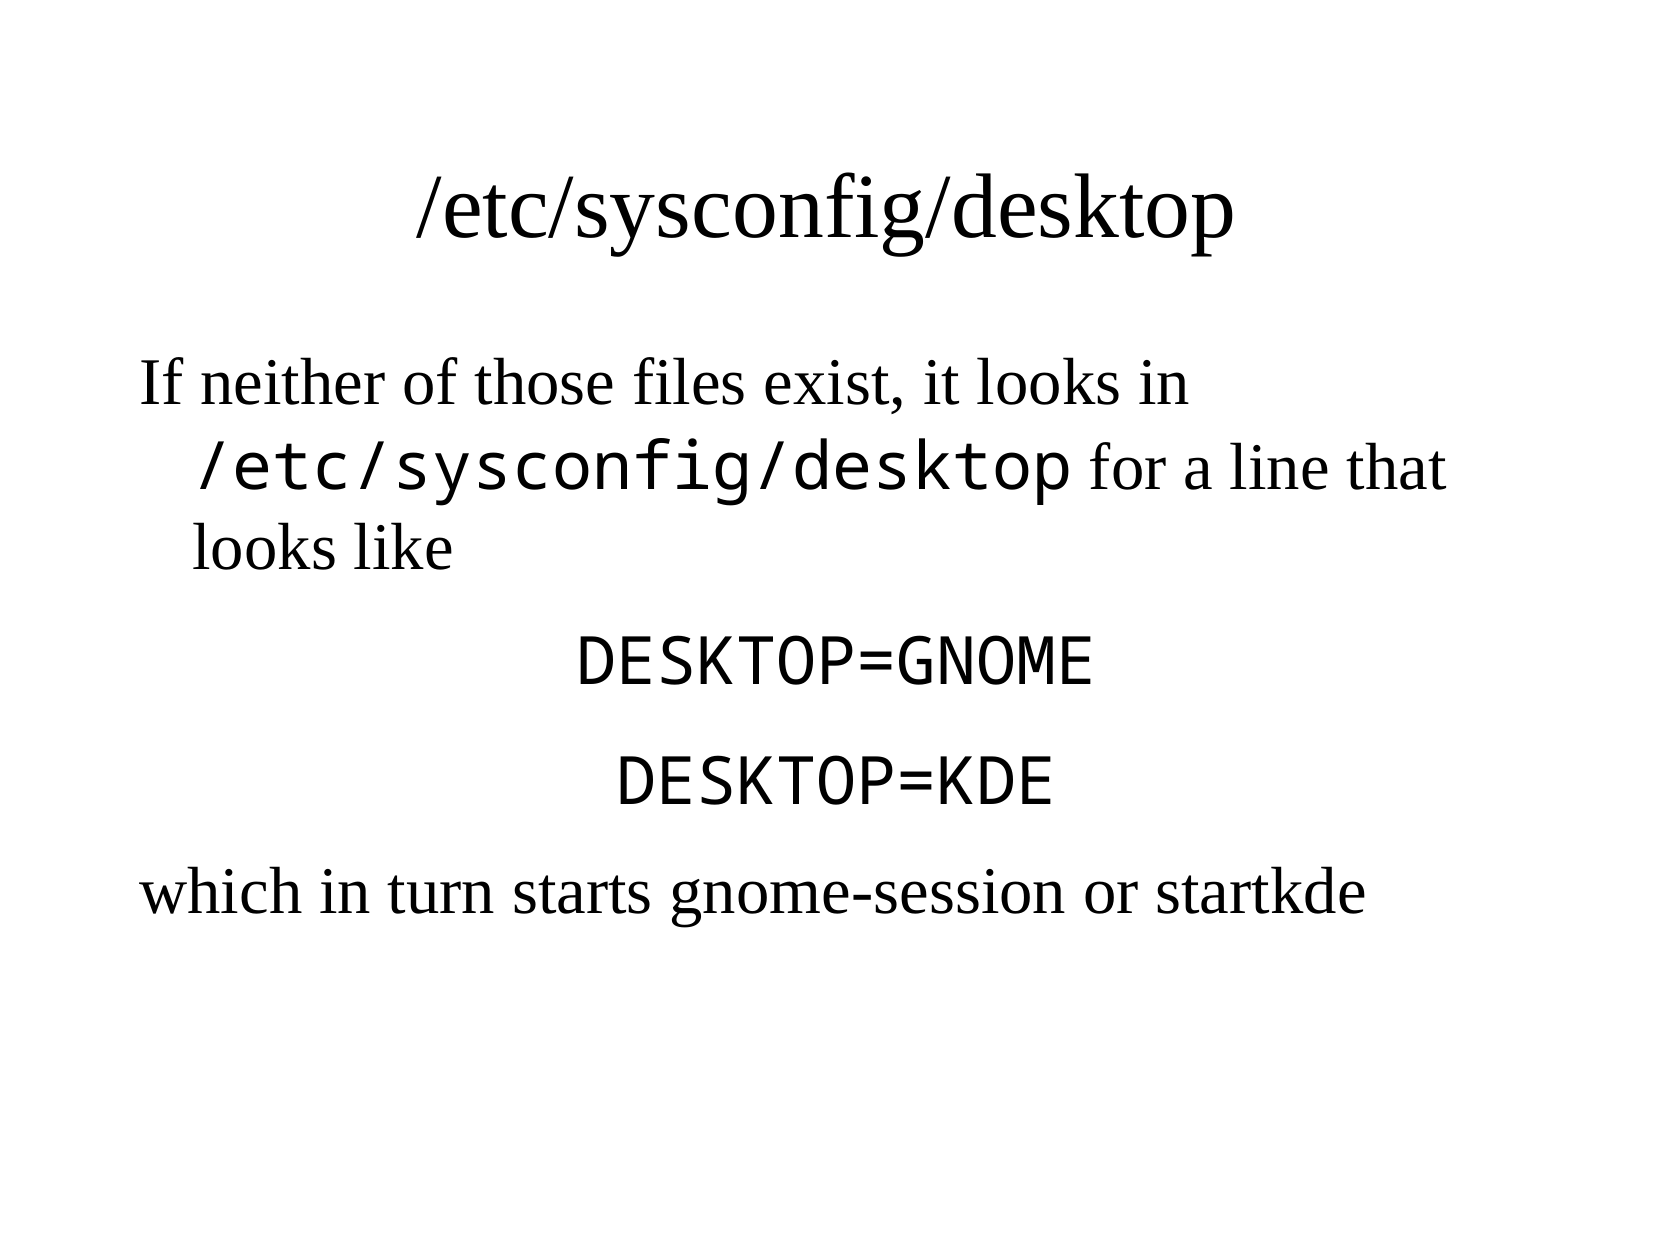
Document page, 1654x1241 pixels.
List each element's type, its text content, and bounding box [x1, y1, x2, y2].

title /etc/sysconfig/desktop [121, 102, 1534, 311]
list If neither of those files exist, it looks in /etc/sysconfig/desktop for a line that looks like DESKTOP=GNOME DESKTOP=KDE which in turn starts gnome-session or startkde [121, 344, 1534, 1127]
